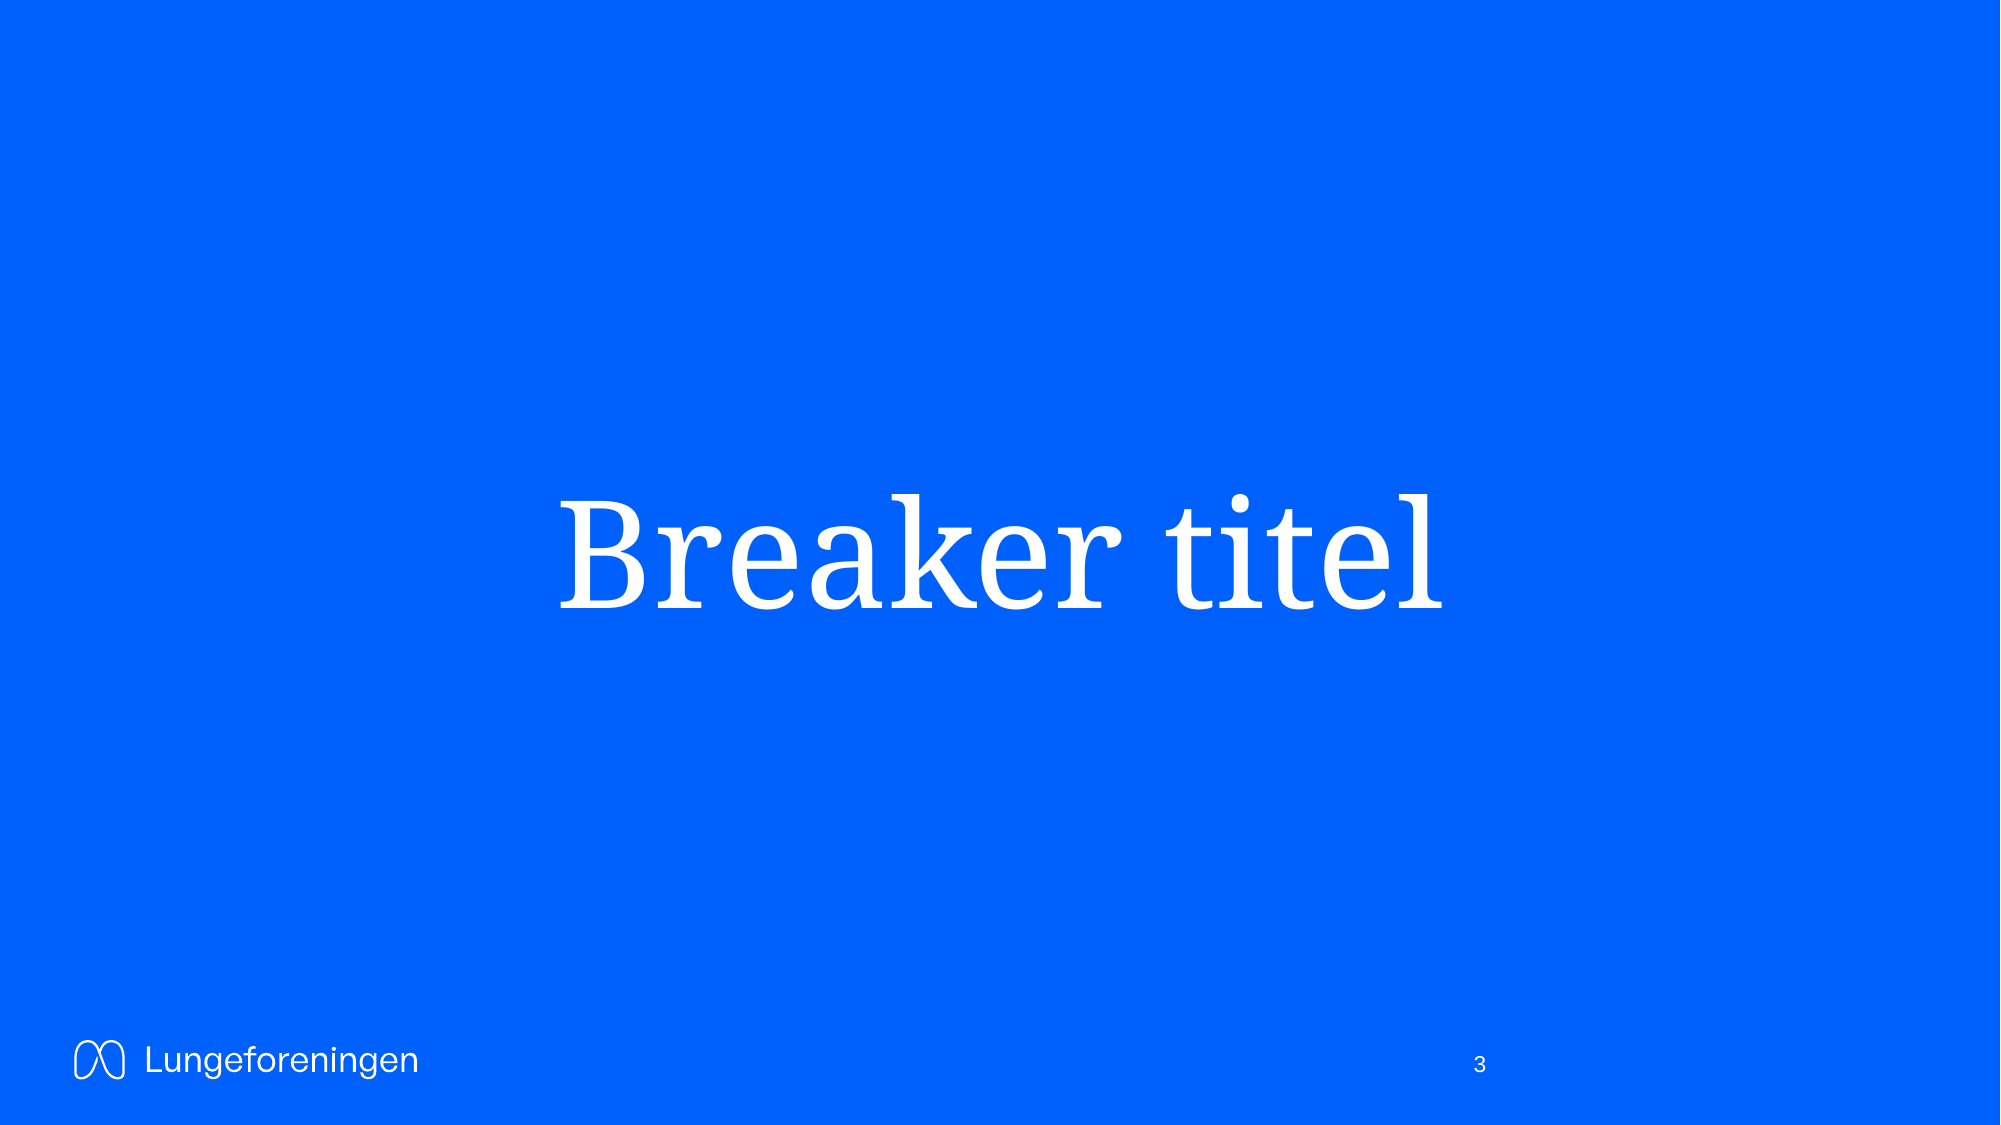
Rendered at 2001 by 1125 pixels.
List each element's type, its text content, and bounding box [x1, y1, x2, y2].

title Breaker titel [65, 287, 1935, 838]
text_box 11 [1473, 1033, 1924, 1094]
